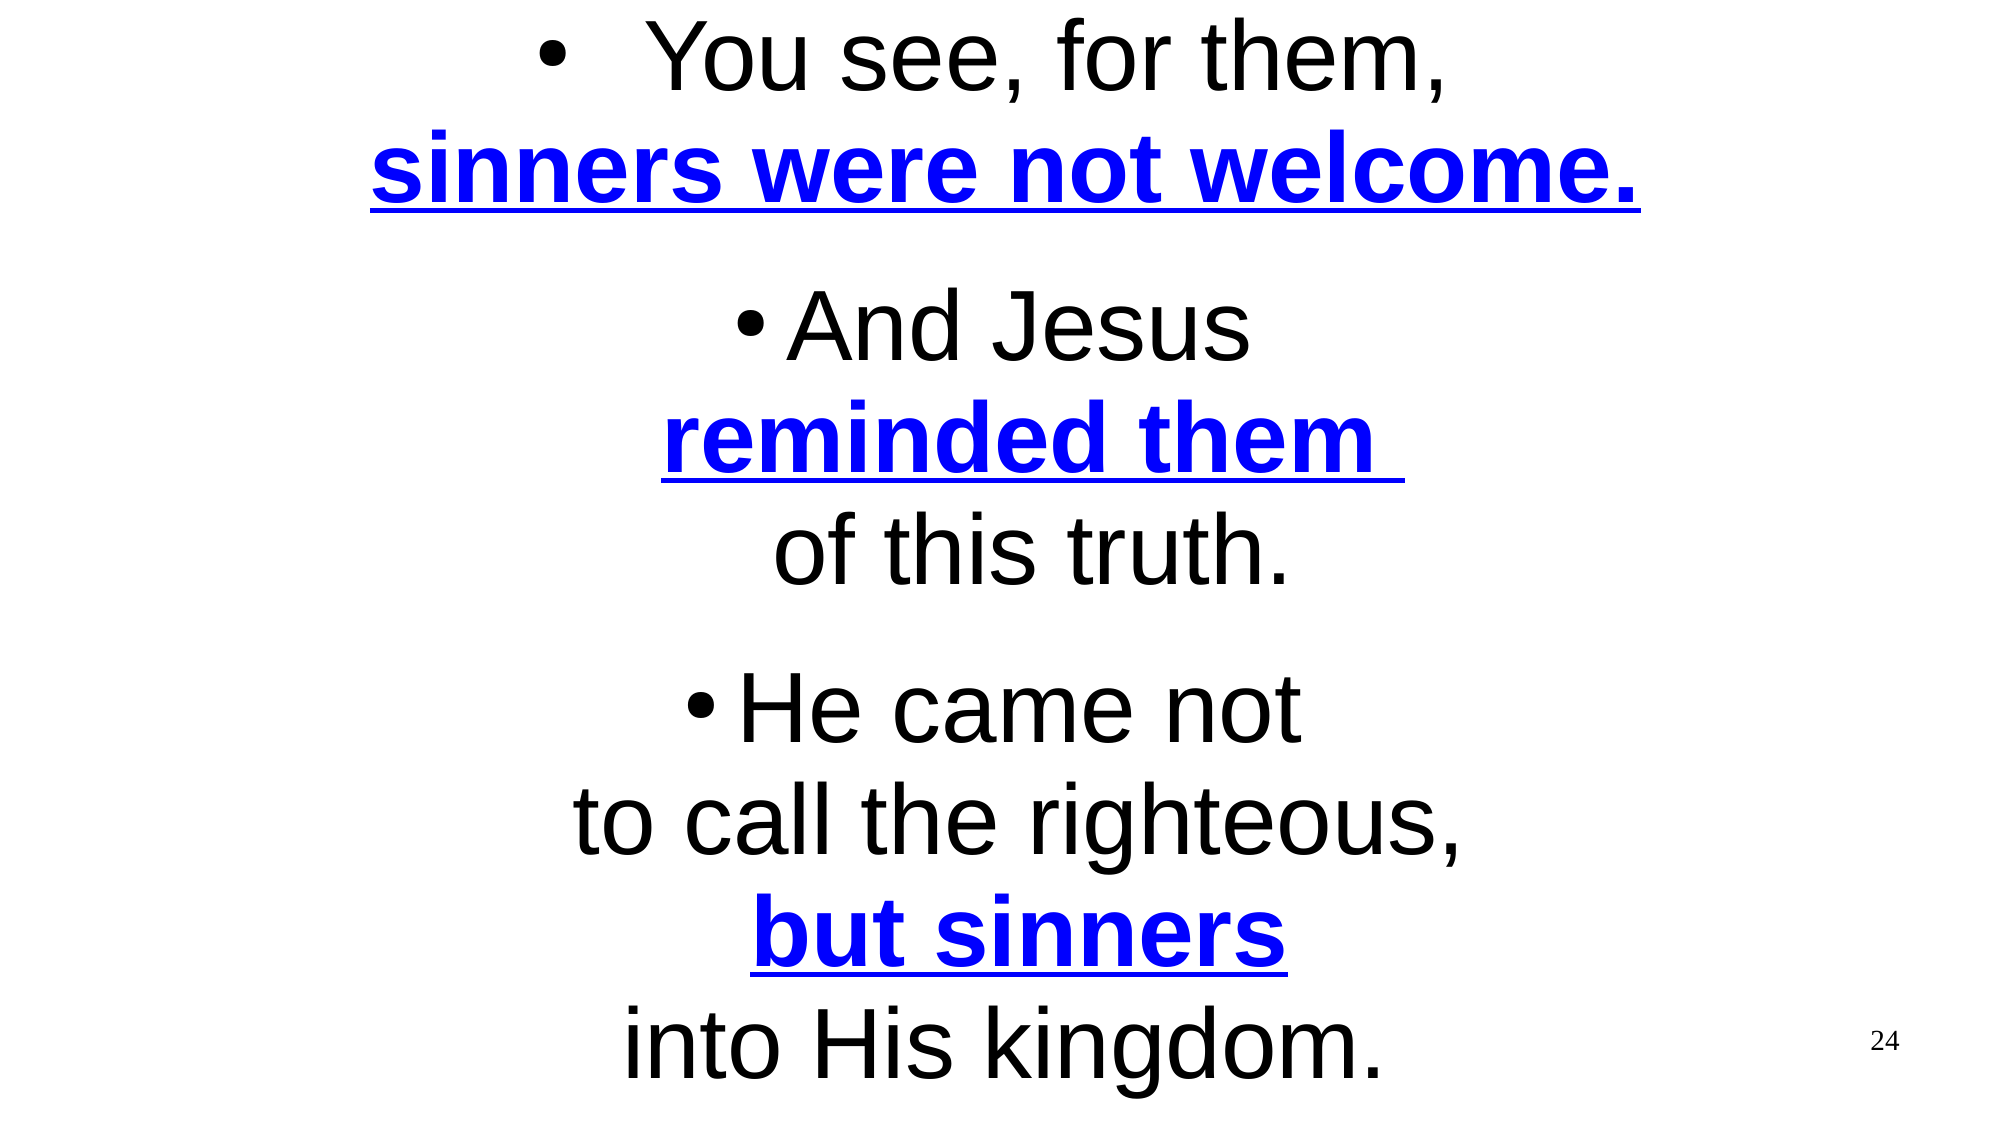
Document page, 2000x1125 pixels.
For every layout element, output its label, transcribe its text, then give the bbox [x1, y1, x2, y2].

list You see, for them, sinners were not welcome. And Jesus reminded them of this truth. He came not to call the righteous, but sinners into His kingdom. [0, 0, 1996, 1123]
